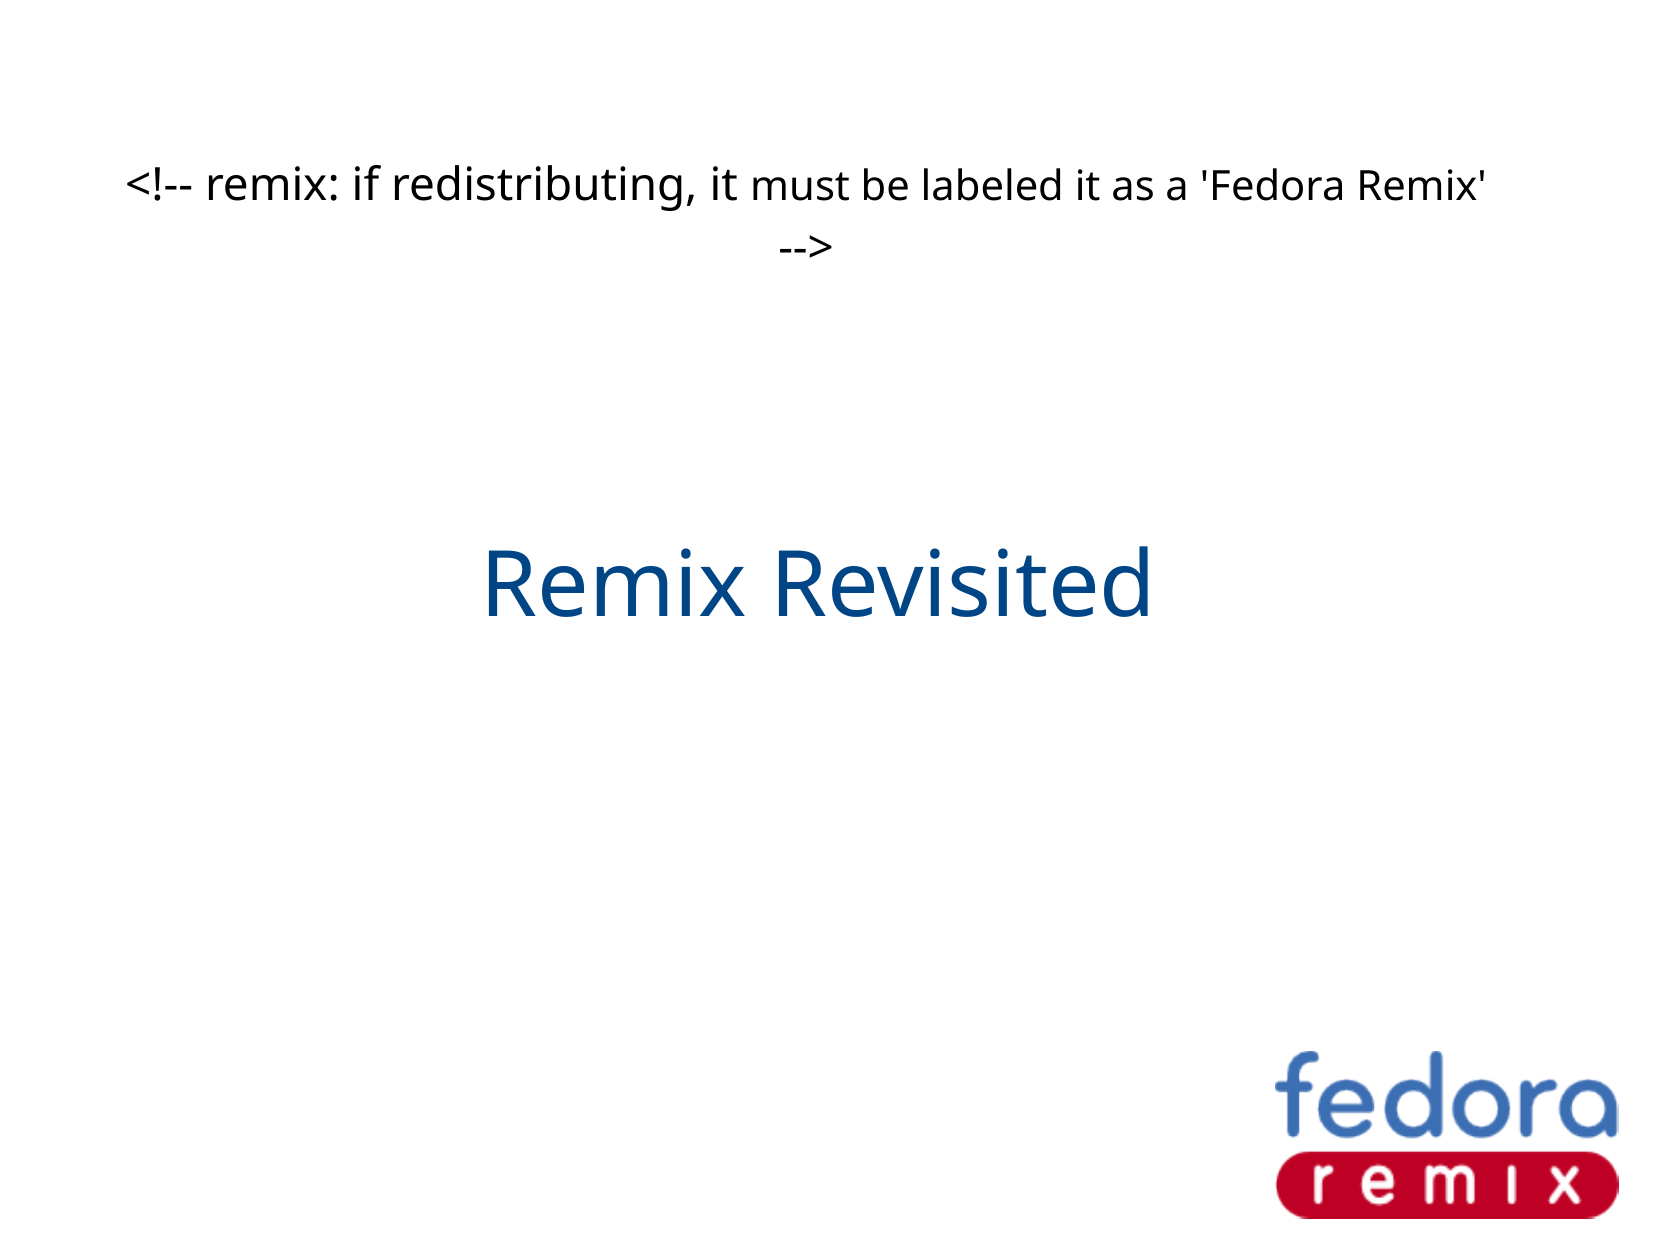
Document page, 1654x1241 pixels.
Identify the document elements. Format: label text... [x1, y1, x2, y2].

title <!-- remix: if redistributing, it must be labeled it as a 'Fedora Remix' --> [112, 166, 1501, 263]
picture [1275, 1051, 1619, 1219]
title Remix Revisited [75, 525, 1563, 638]
